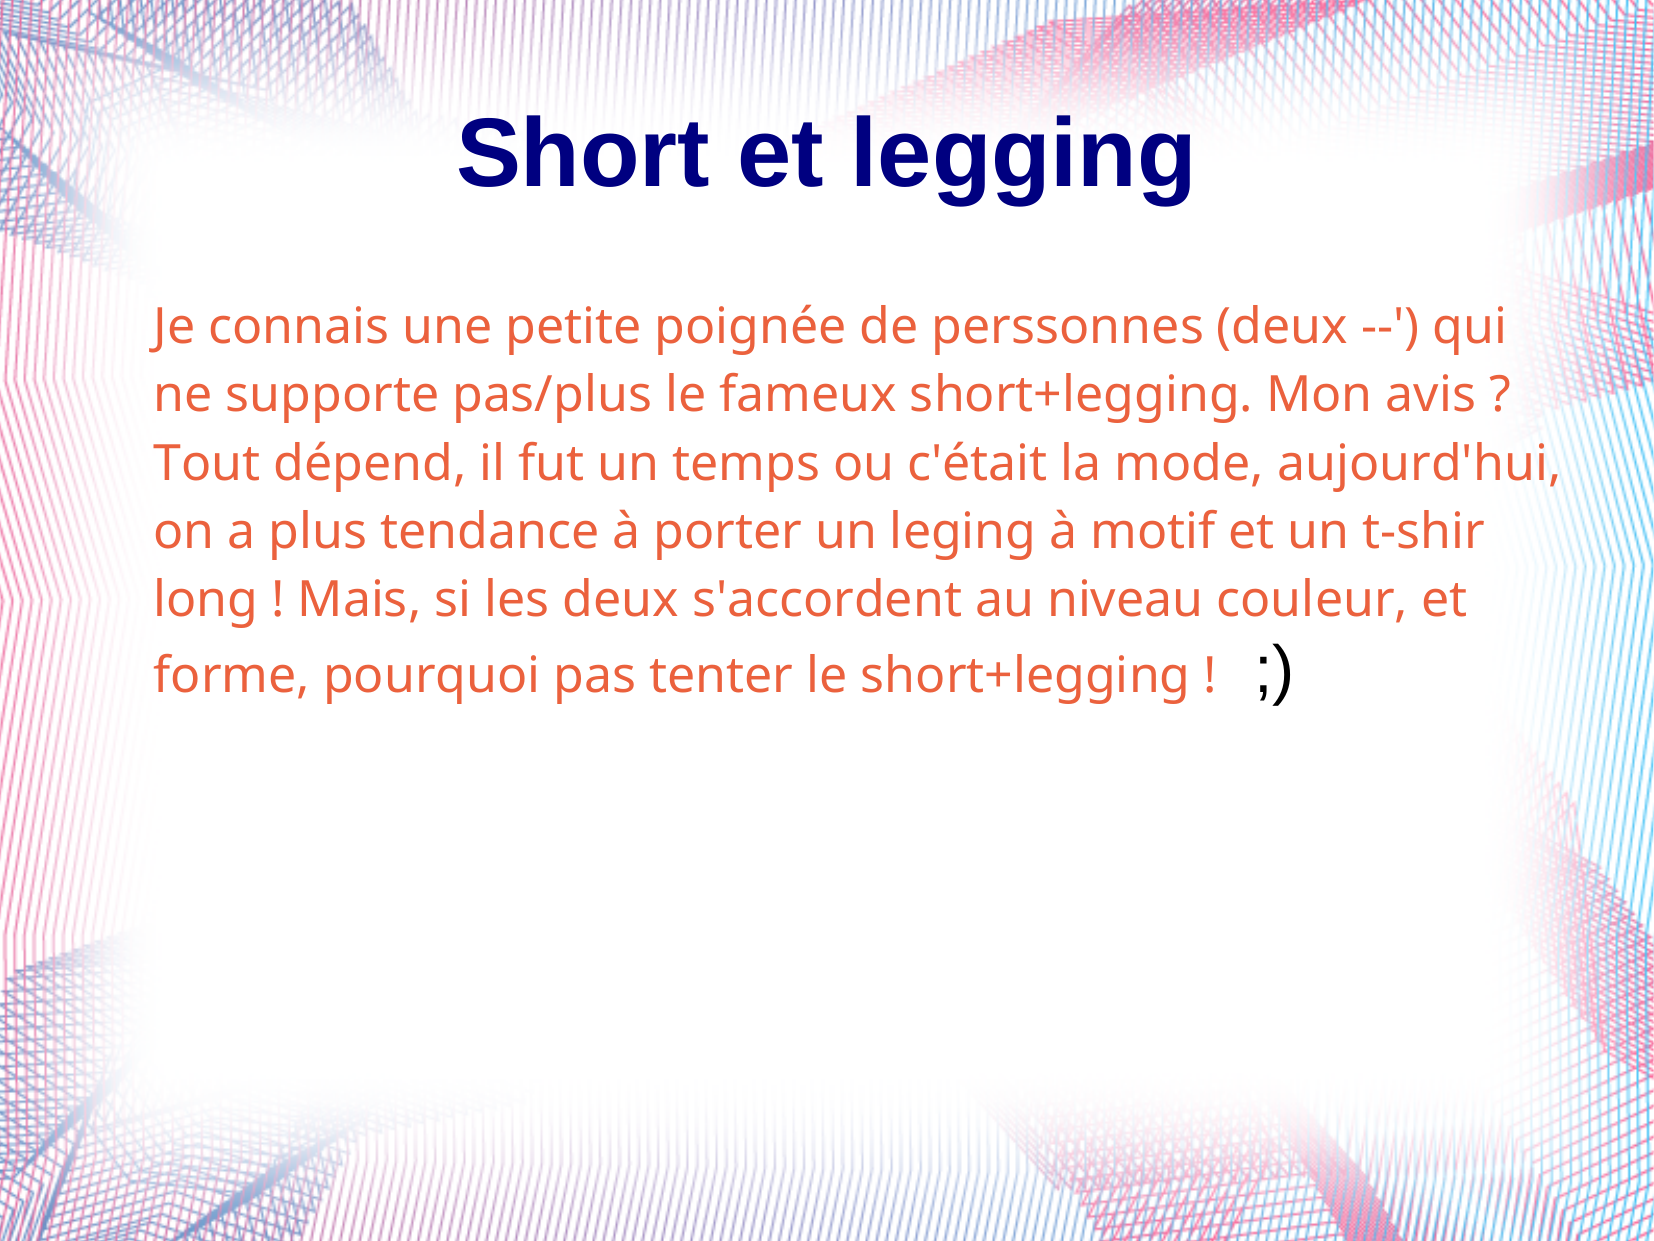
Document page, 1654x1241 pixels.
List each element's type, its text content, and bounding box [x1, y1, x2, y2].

picture [0, 0, 1654, 1241]
title Short et legging [82, 49, 1571, 257]
list Je connais une petite poignée de perssonnes (deux --') qui ne supporte pas/plus le fameux short+legging. Mon avis ? Tout dépend, il fut un temps ou c'était la mode, aujourd'hui, on a plus tendance à porter un leging à motif et un t-shir long ! Mais, si les deux s'accordent au niveau couleur, et forme, pourquoi pas tenter le short+legging ! ;) [82, 290, 1571, 1109]
